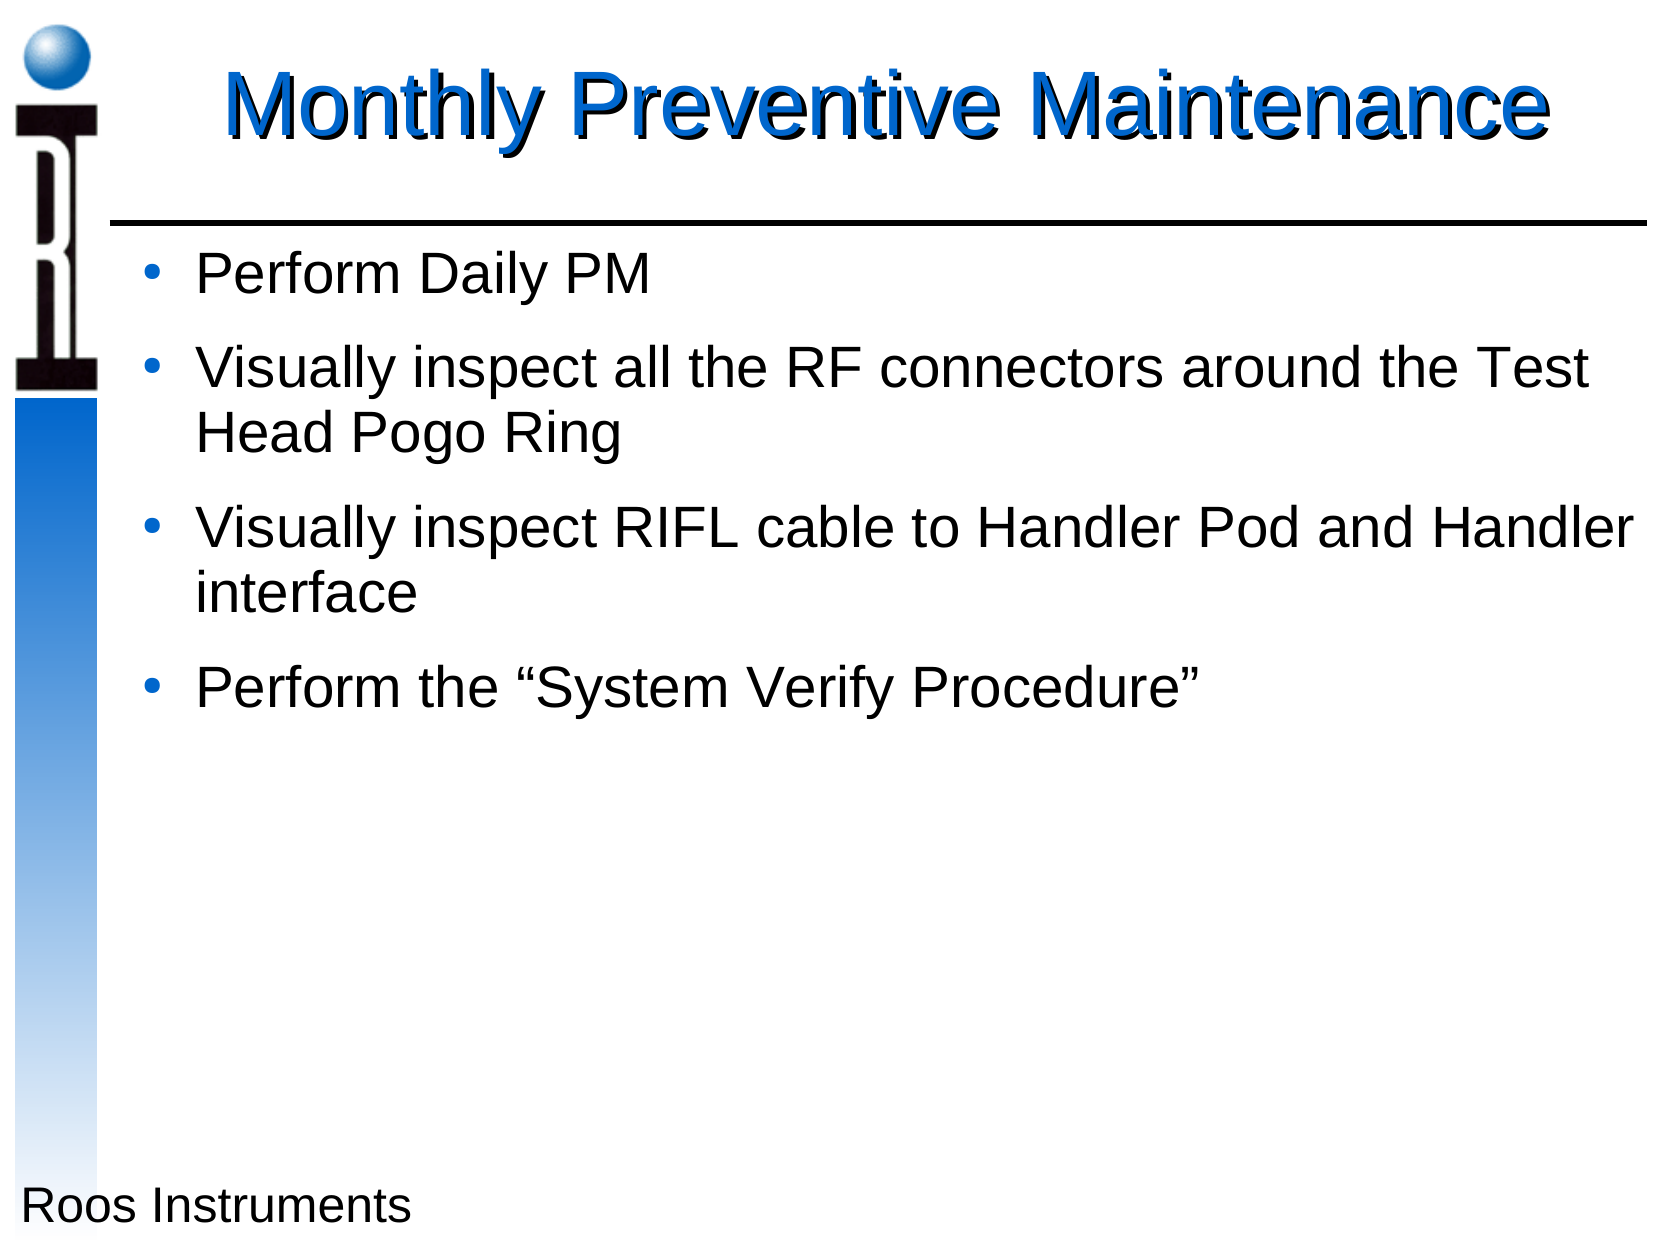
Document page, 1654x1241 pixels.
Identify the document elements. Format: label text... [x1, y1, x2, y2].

title Monthly Preventive Maintenance [121, 0, 1654, 208]
picture [11, 20, 103, 398]
list Perform Daily PM Visually inspect all the RF connectors around the Test Head Pogo Ring Visually inspect RIFL cable to Handler Pod and Handler interface Perform the “System Verify Procedure” [124, 240, 1654, 1109]
